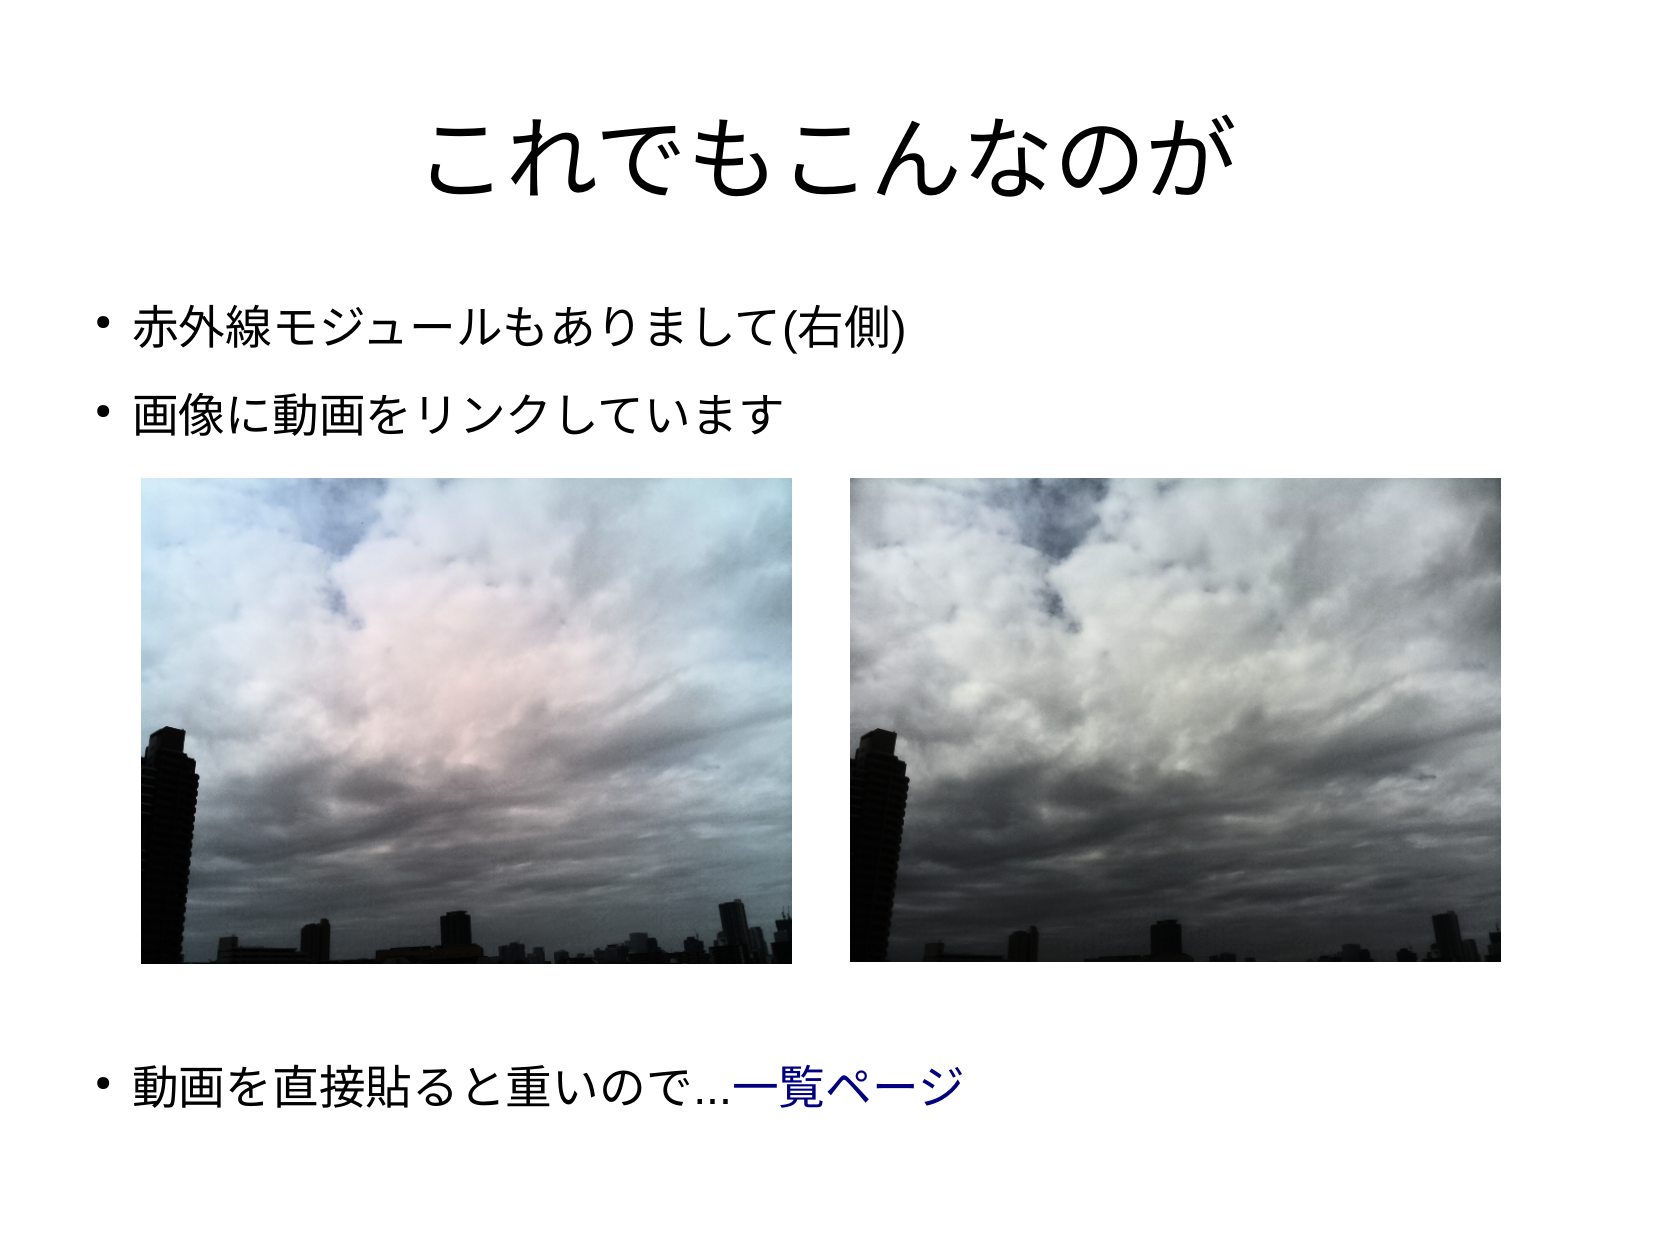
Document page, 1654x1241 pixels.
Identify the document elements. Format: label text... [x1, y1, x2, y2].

list 赤外線モジュールもありまして(右側) 画像に動画をリンクしています 動画を直接貼ると重いので...一覧ページ [82, 290, 1571, 1123]
picture [850, 478, 1501, 962]
picture [141, 478, 792, 964]
title これでもこんなのが [82, 49, 1571, 257]
